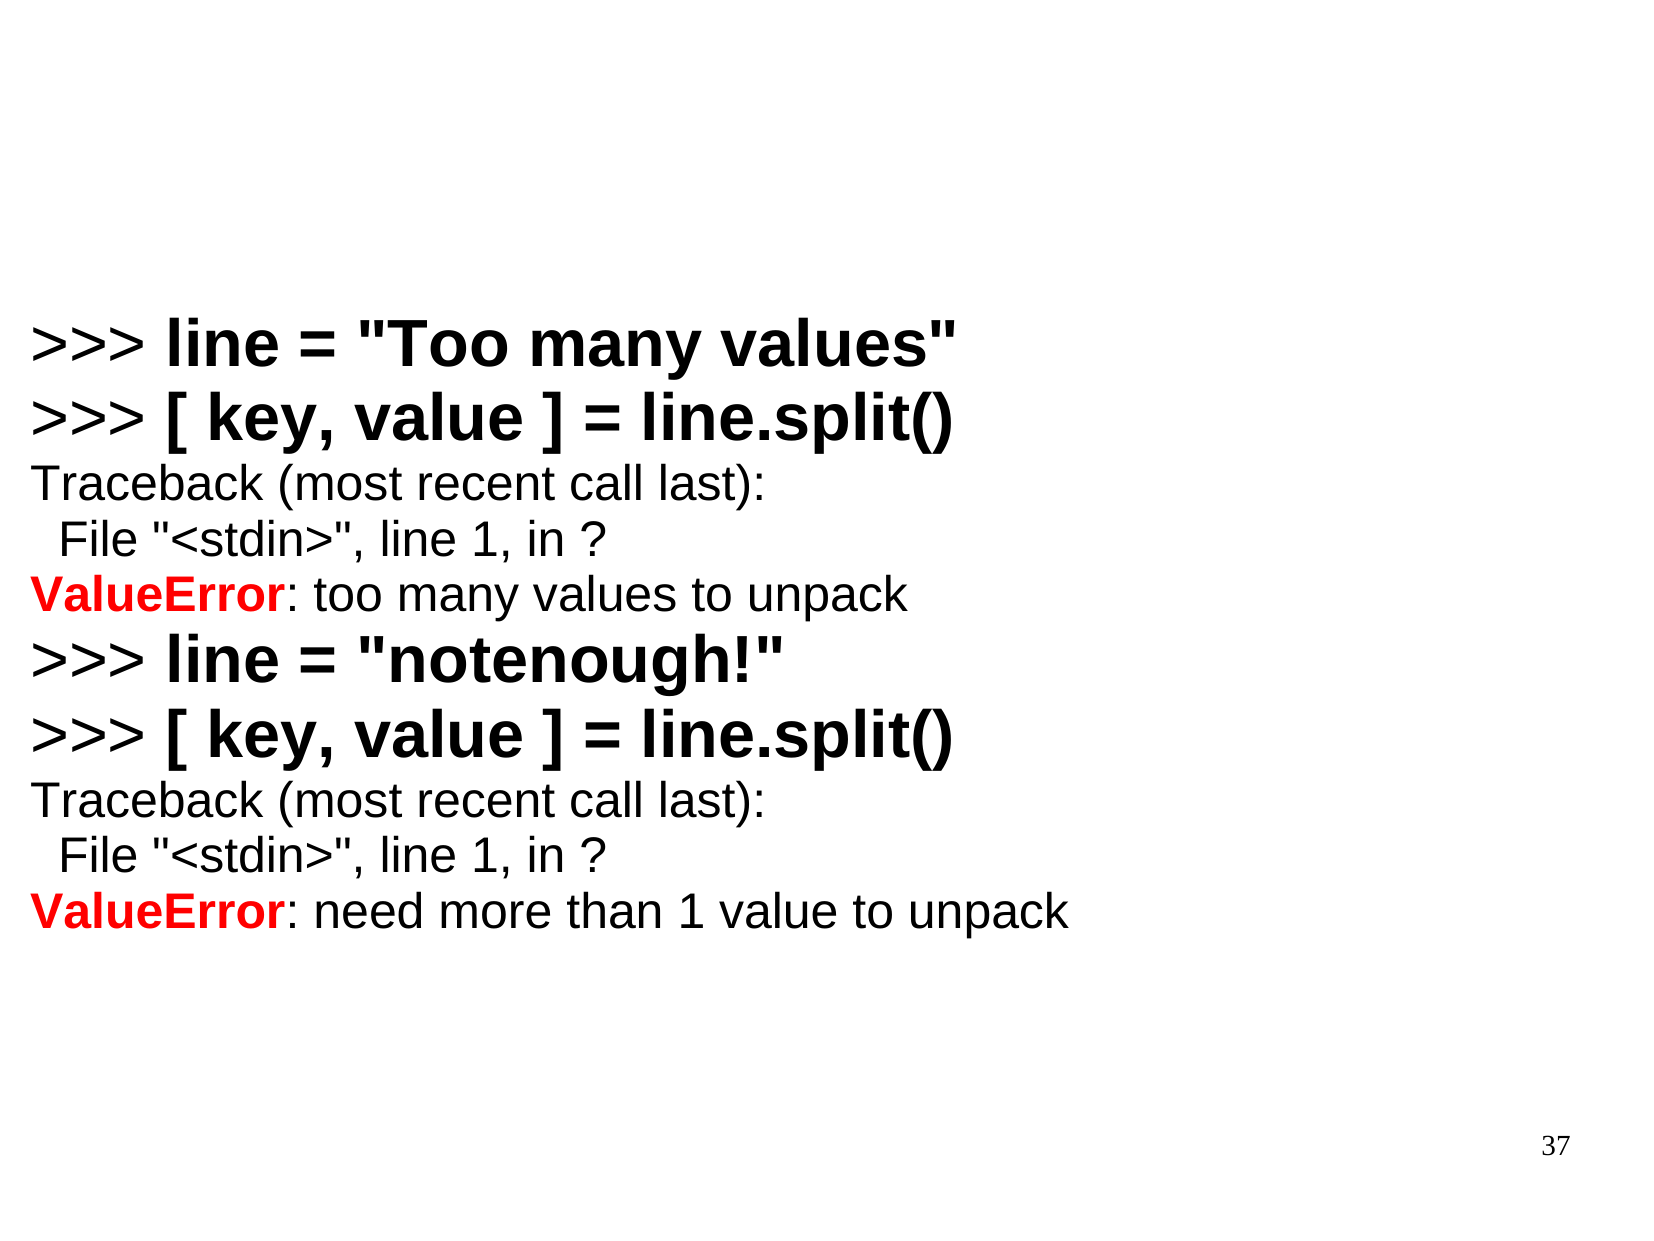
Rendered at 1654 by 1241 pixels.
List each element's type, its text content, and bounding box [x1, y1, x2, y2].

text_box >>> line = "Too many values" >>> [ key, value ] = line.split() Traceback (most recent call last): File "<stdin>", line 1, in ? ValueError: too many values to unpack >>> line = "notenough!" >>> [ key, value ] = line.split() Traceback (most recent call last): File "<stdin>", line 1, in ? ValueError: need more than 1 value to unpack [12, 295, 1088, 953]
